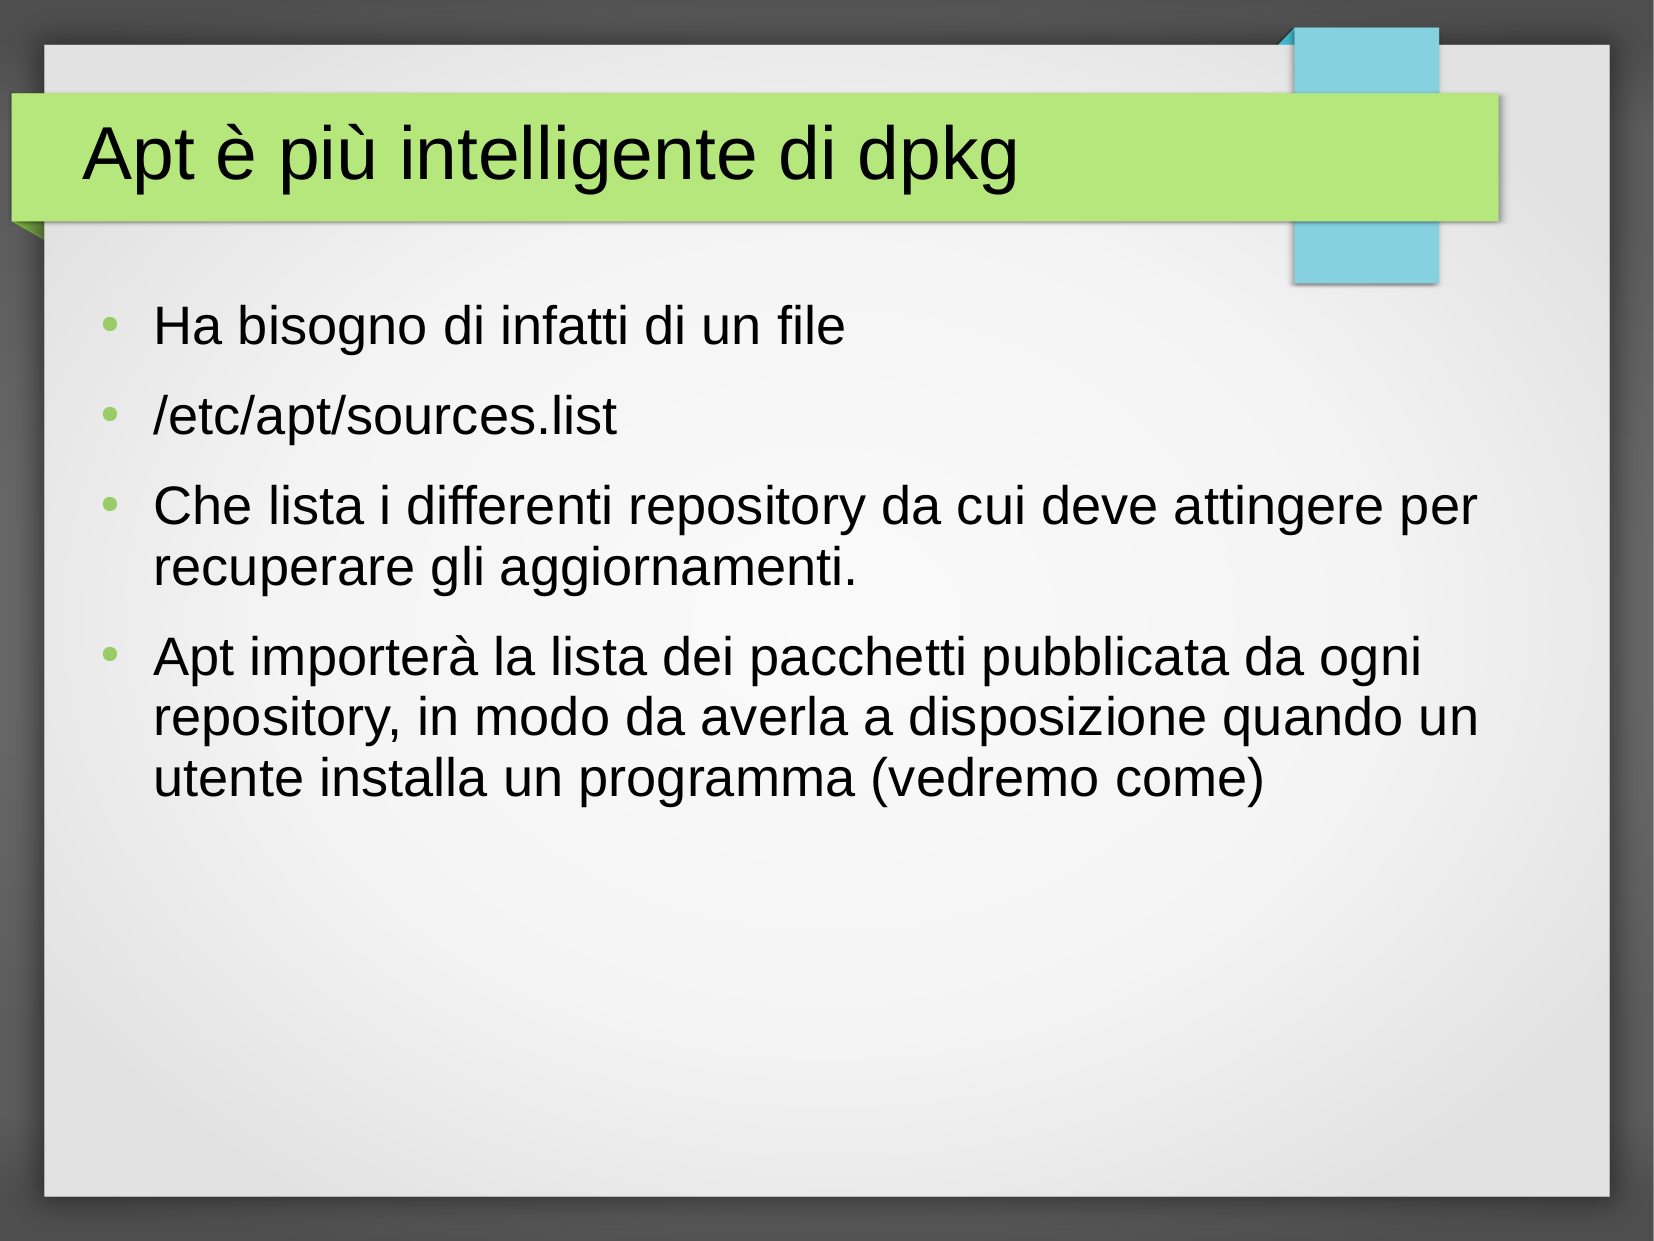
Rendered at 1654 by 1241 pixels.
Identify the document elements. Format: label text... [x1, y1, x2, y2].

title Apt è più intelligente di dpkg [82, 94, 1264, 213]
picture [0, 0, 1654, 1241]
list Ha bisogno di infatti di un file /etc/apt/sources.list Che lista i differenti repository da cui deve attingere per recuperare gli aggiornamenti. Apt importerà la lista dei pacchetti pubblicata da ogni repository, in modo da averla a disposizione quando un utente installa un programma (vedremo come) [82, 295, 1571, 1015]
